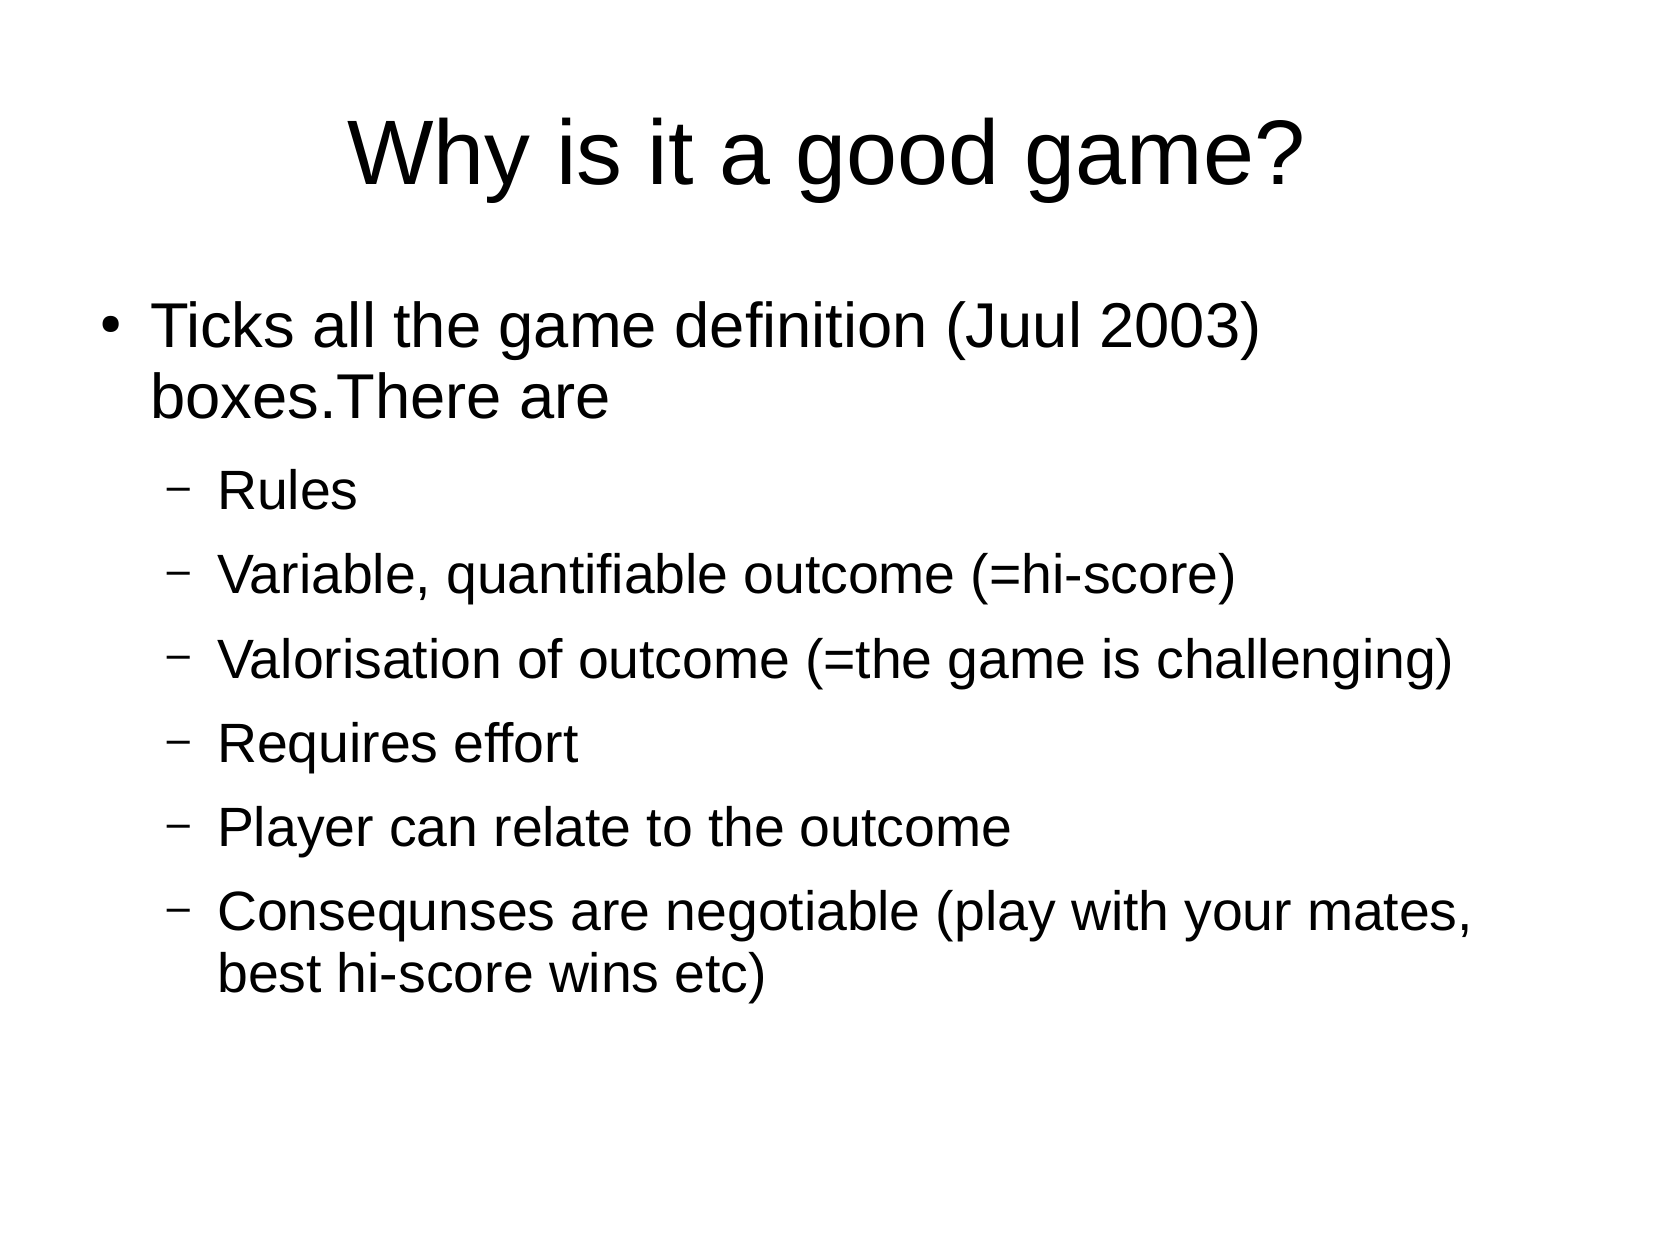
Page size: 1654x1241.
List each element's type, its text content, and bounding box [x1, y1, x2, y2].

title Why is it a good game? [82, 49, 1571, 257]
list Ticks all the game definition (Juul 2003) boxes.There are Rules Variable, quantifiable outcome (=hi-score) Valorisation of outcome (=the game is challenging) Requires effort Player can relate to the outcome Consequnses are negotiable (play with your mates, best hi-score wins etc) [82, 290, 1538, 1010]
